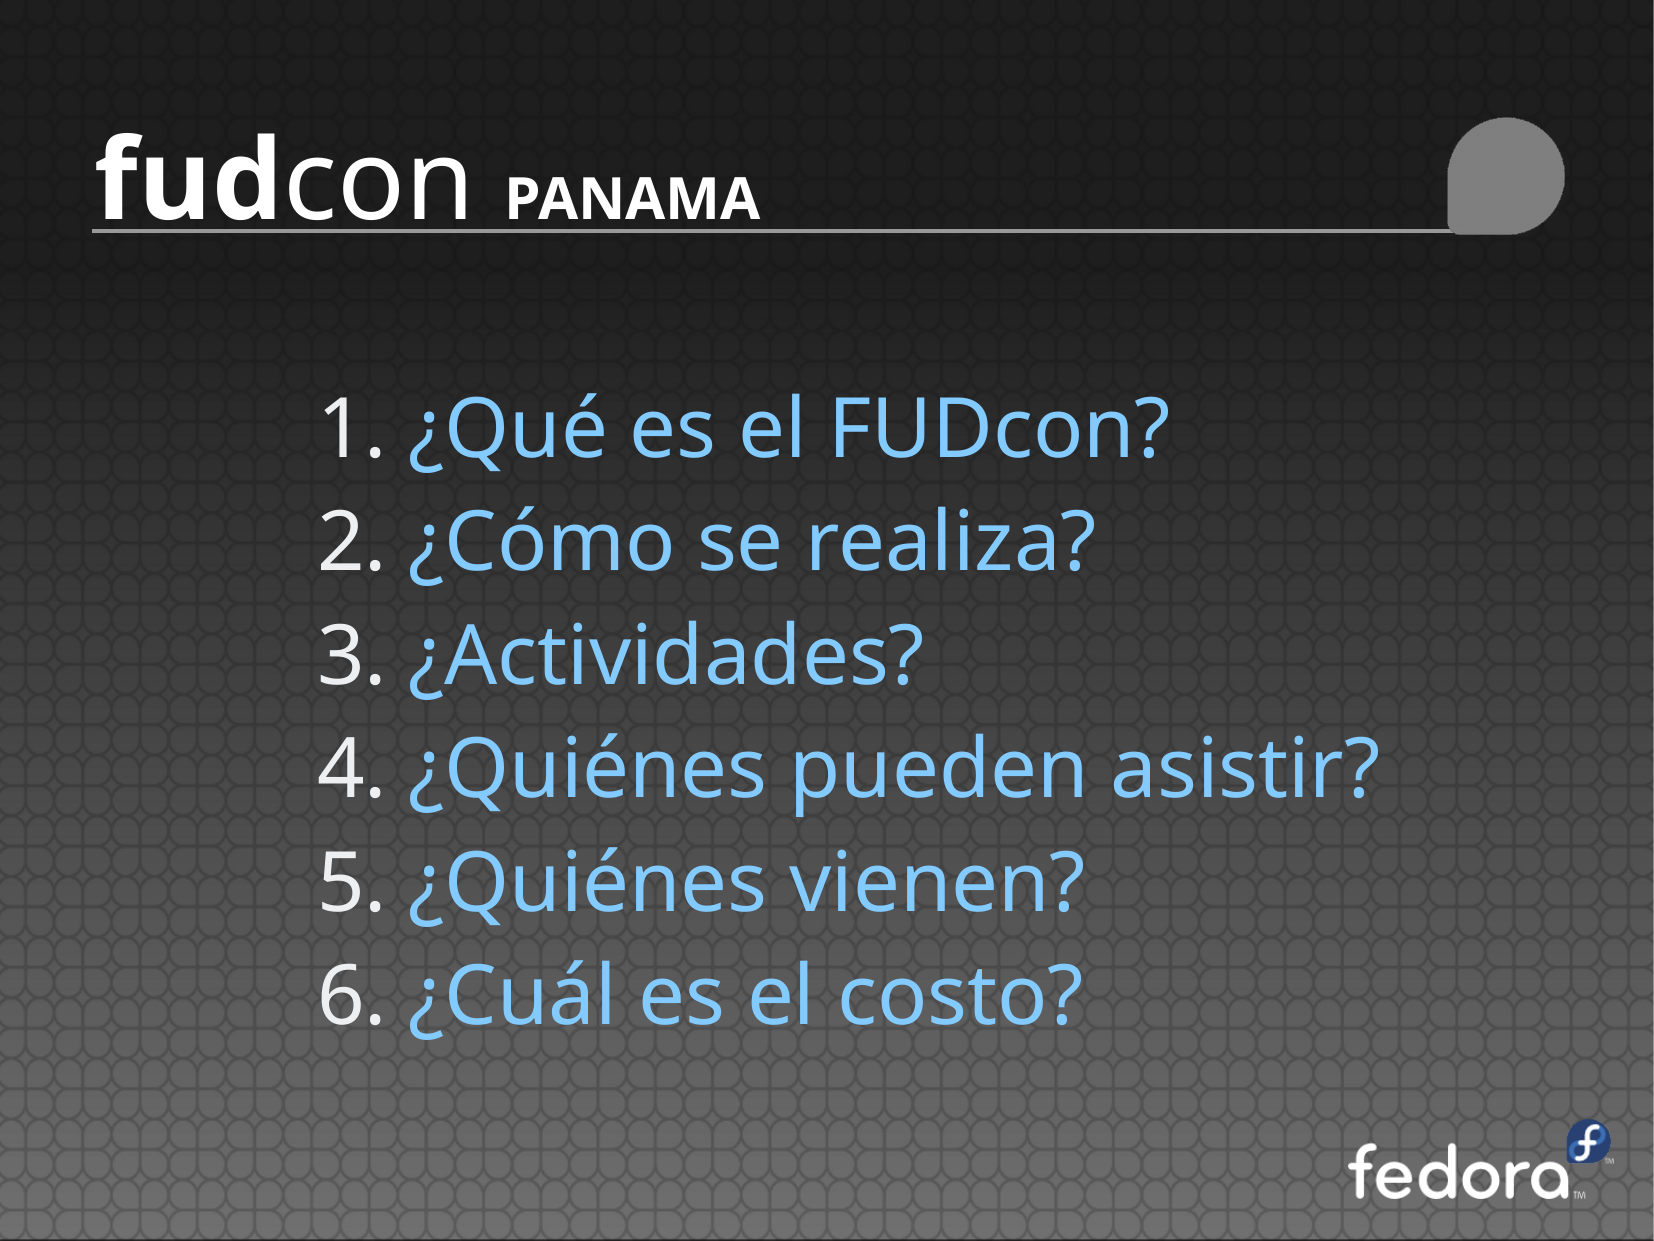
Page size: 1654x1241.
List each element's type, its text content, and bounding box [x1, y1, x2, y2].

subtitle ¿Qué es el FUDcon? ¿Cómo se realiza? ¿Actividades? ¿Quiénes pueden asistir? ¿Quiénes vienen? ¿Cuál es el costo? [299, 153, 1408, 1150]
title fudcon PANAMA [94, 100, 1426, 251]
picture [0, 0, 1654, 1241]
